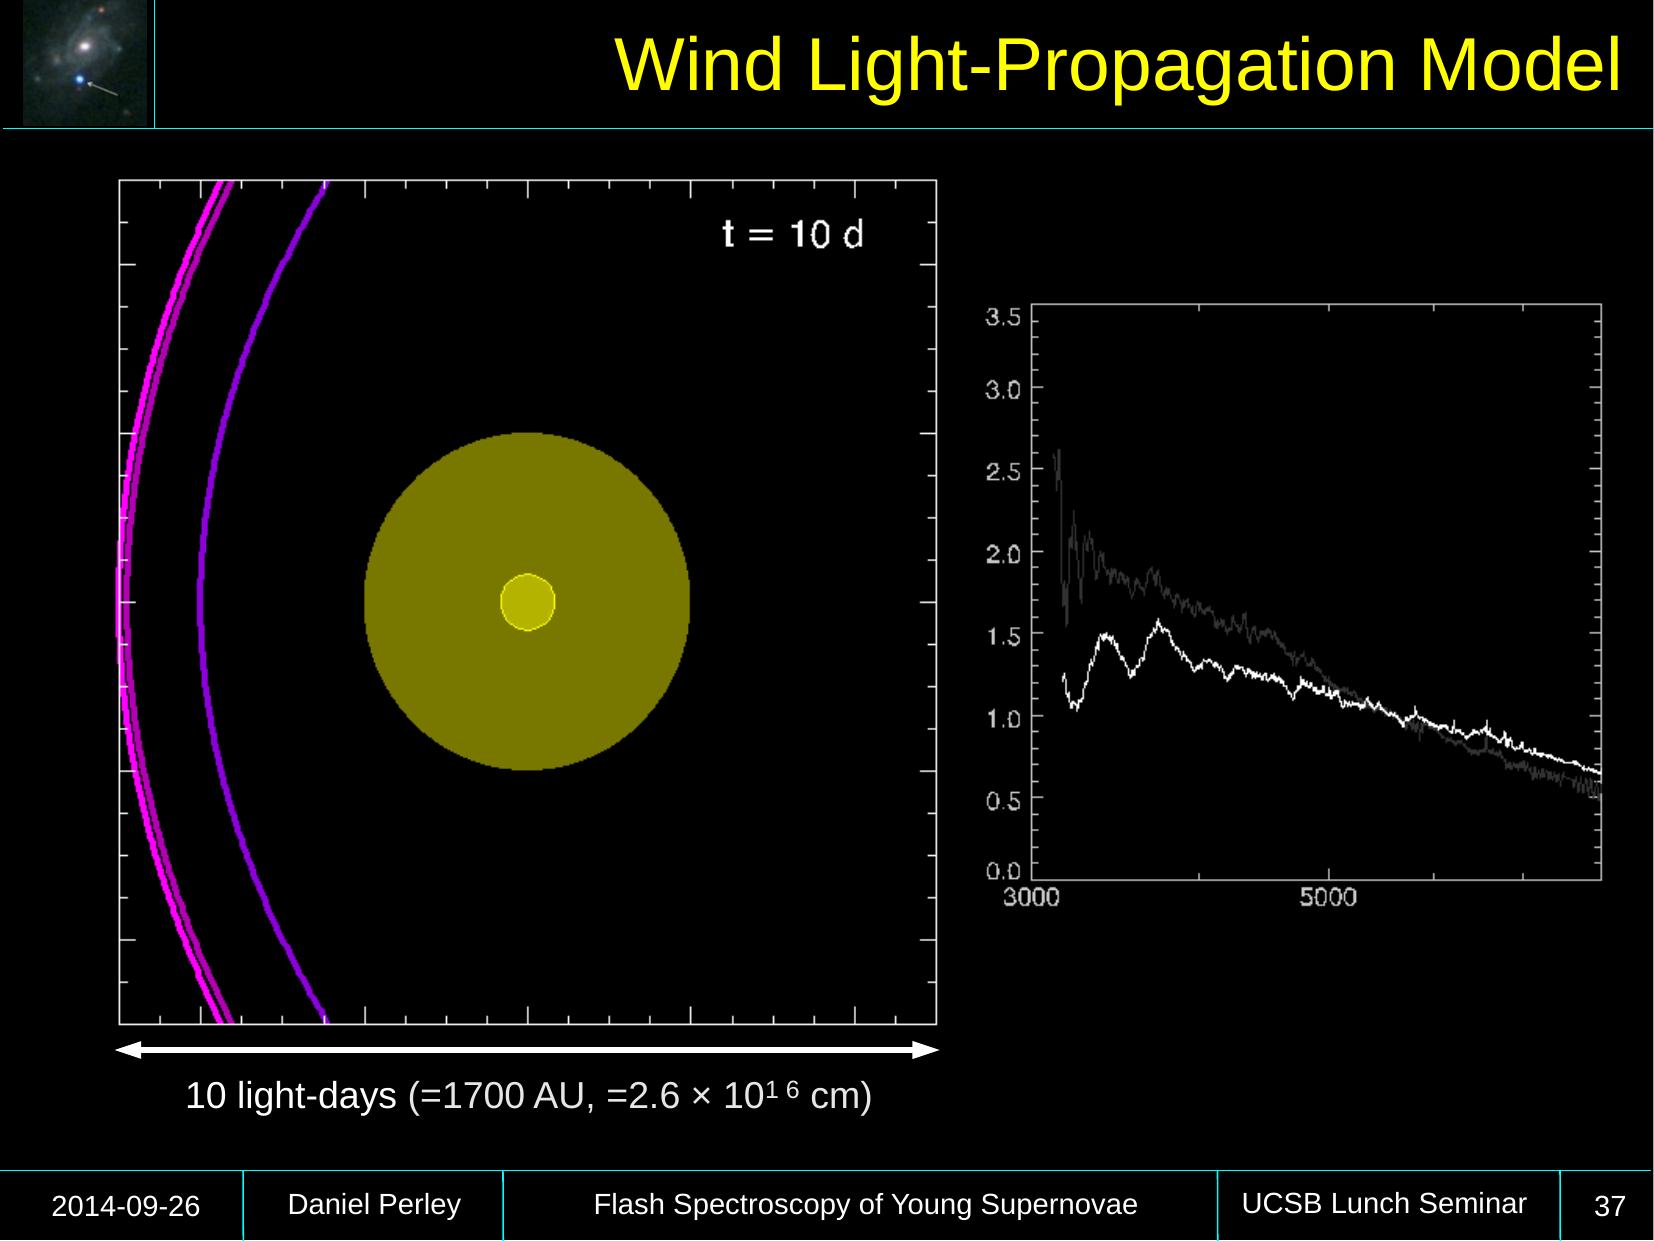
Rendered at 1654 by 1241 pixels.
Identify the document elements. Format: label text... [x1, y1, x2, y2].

picture [981, 299, 1607, 925]
picture [23, 0, 147, 126]
picture [25, 150, 964, 1088]
text_box 10 light-days (=1700 AU, =2.6 × 101 6 cm) [154, 1063, 905, 1128]
title Wind Light-Propagation Model [187, 21, 1624, 108]
